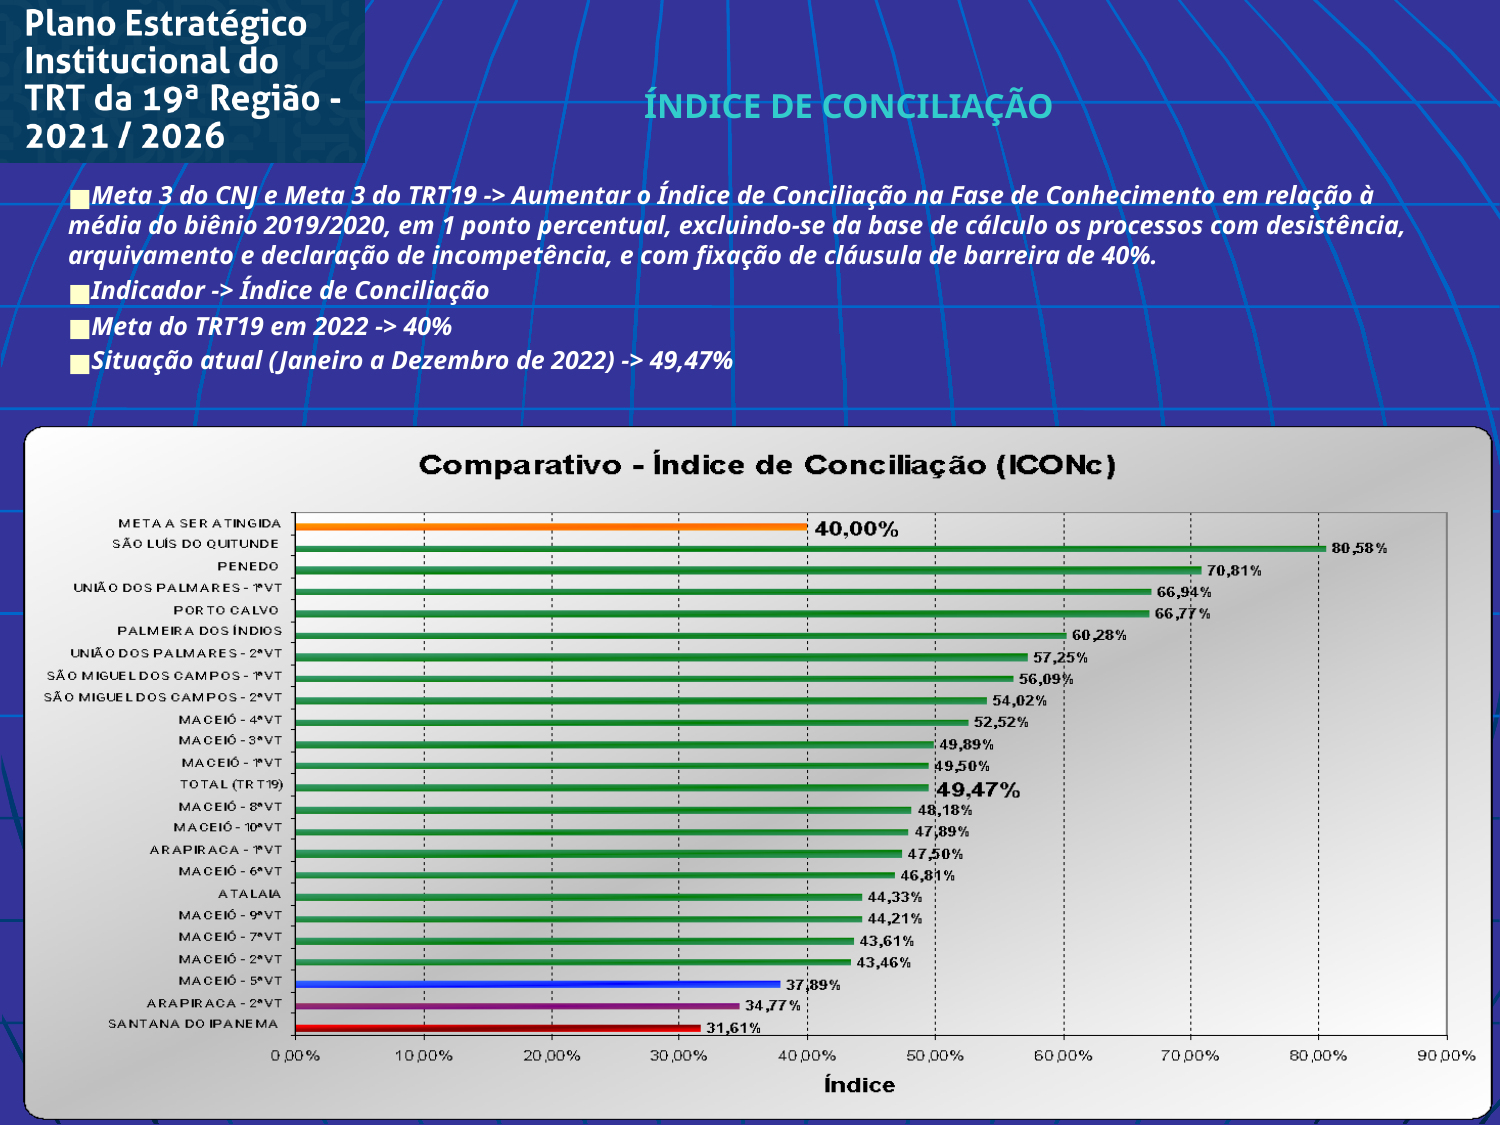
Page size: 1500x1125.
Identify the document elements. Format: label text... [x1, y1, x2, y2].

text_box Meta 3 do CNJ e Meta 3 do TRT19 -> Aumentar o Índice de Conciliação na Fase de Conhecimento em relação à média do biênio 2019/2020, em 1 ponto percentual, excluindo-se da base de cálculo os processos com desistência, arquivamento e declaração de incompetência, e com fixação de cláusula de barreira de 40%. Indicador -> Índice de Conciliação Meta do TRT19 em 2022 -> 40% Situação atual (Janeiro a Dezembro de 2022) -> 49,47% [53, 172, 1459, 420]
picture [0, 0, 365, 163]
text_box ÍNDICE DE CONCILIAÇÃO [365, 78, 1448, 134]
picture [17, 420, 1500, 1125]
